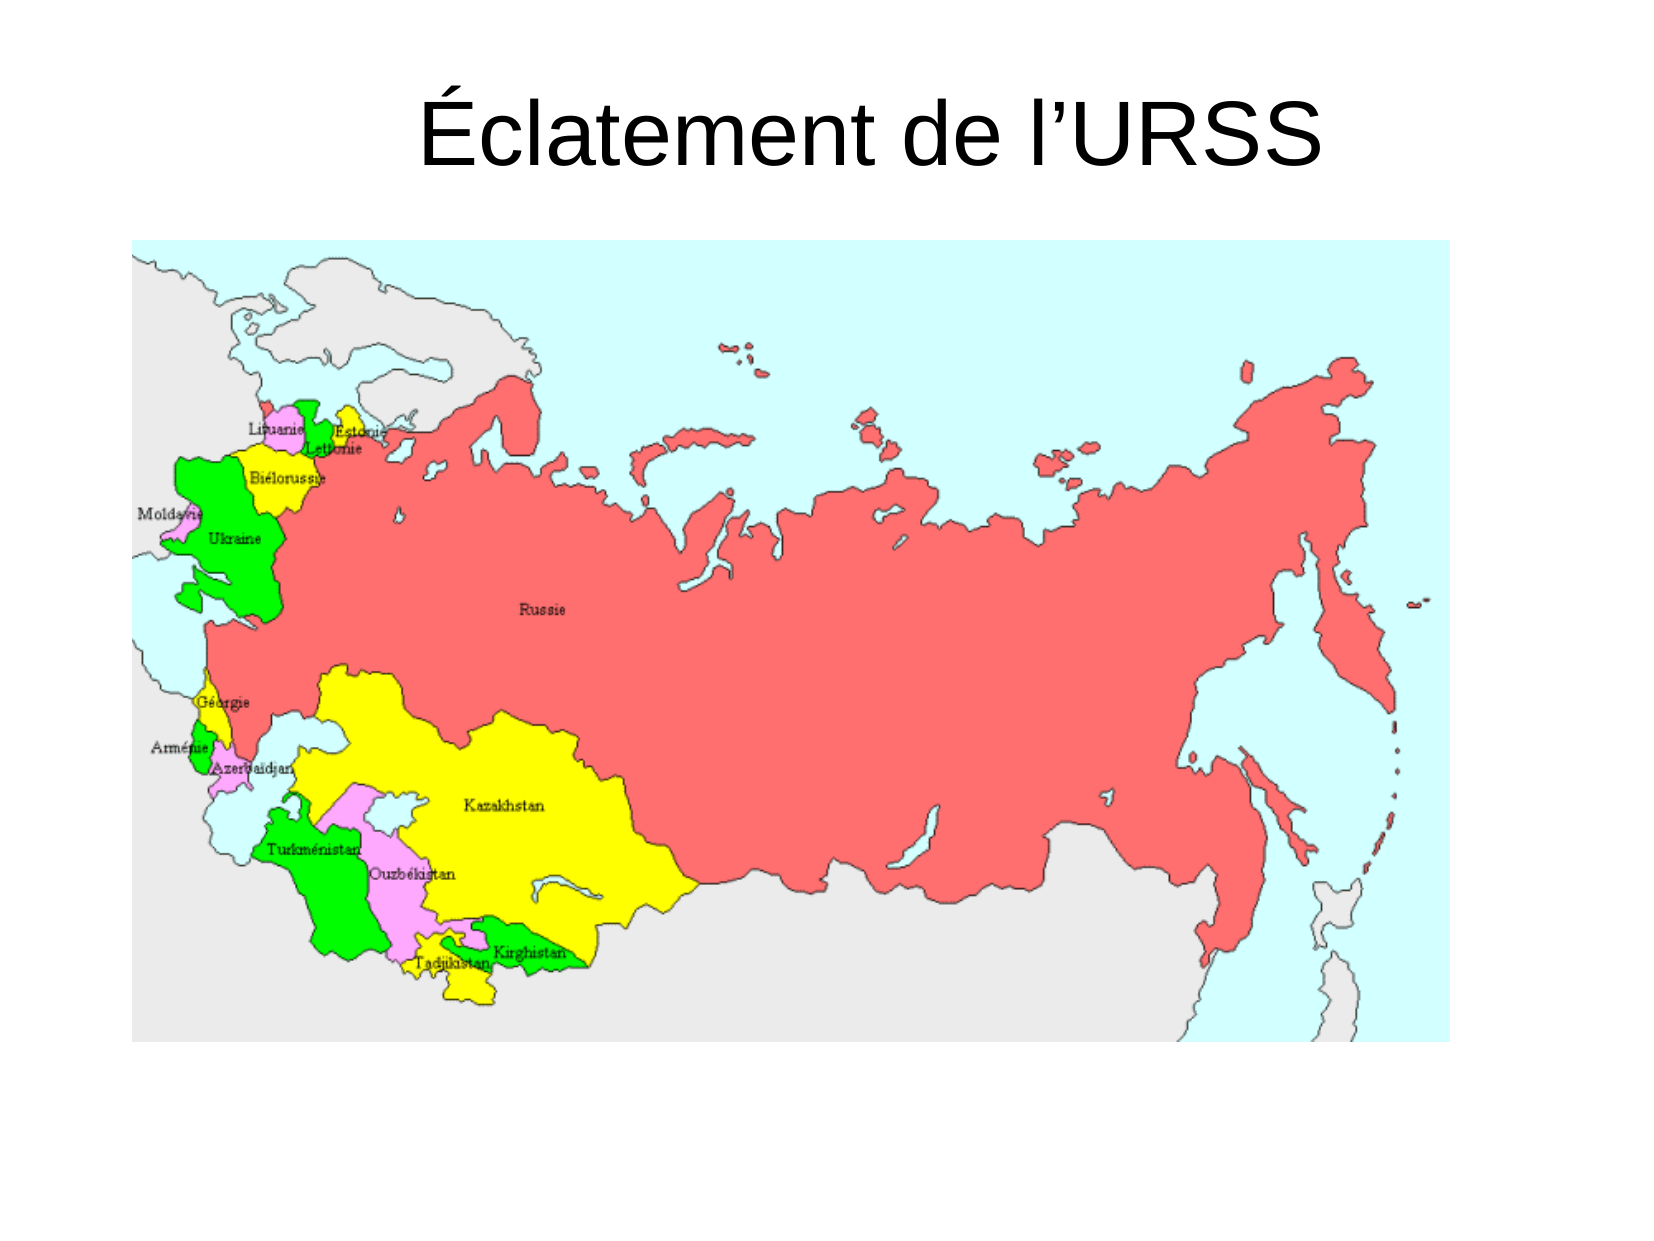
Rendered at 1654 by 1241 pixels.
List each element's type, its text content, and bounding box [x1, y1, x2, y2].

picture [132, 240, 1450, 1042]
title Éclatement de l’URSS [172, 49, 1571, 218]
